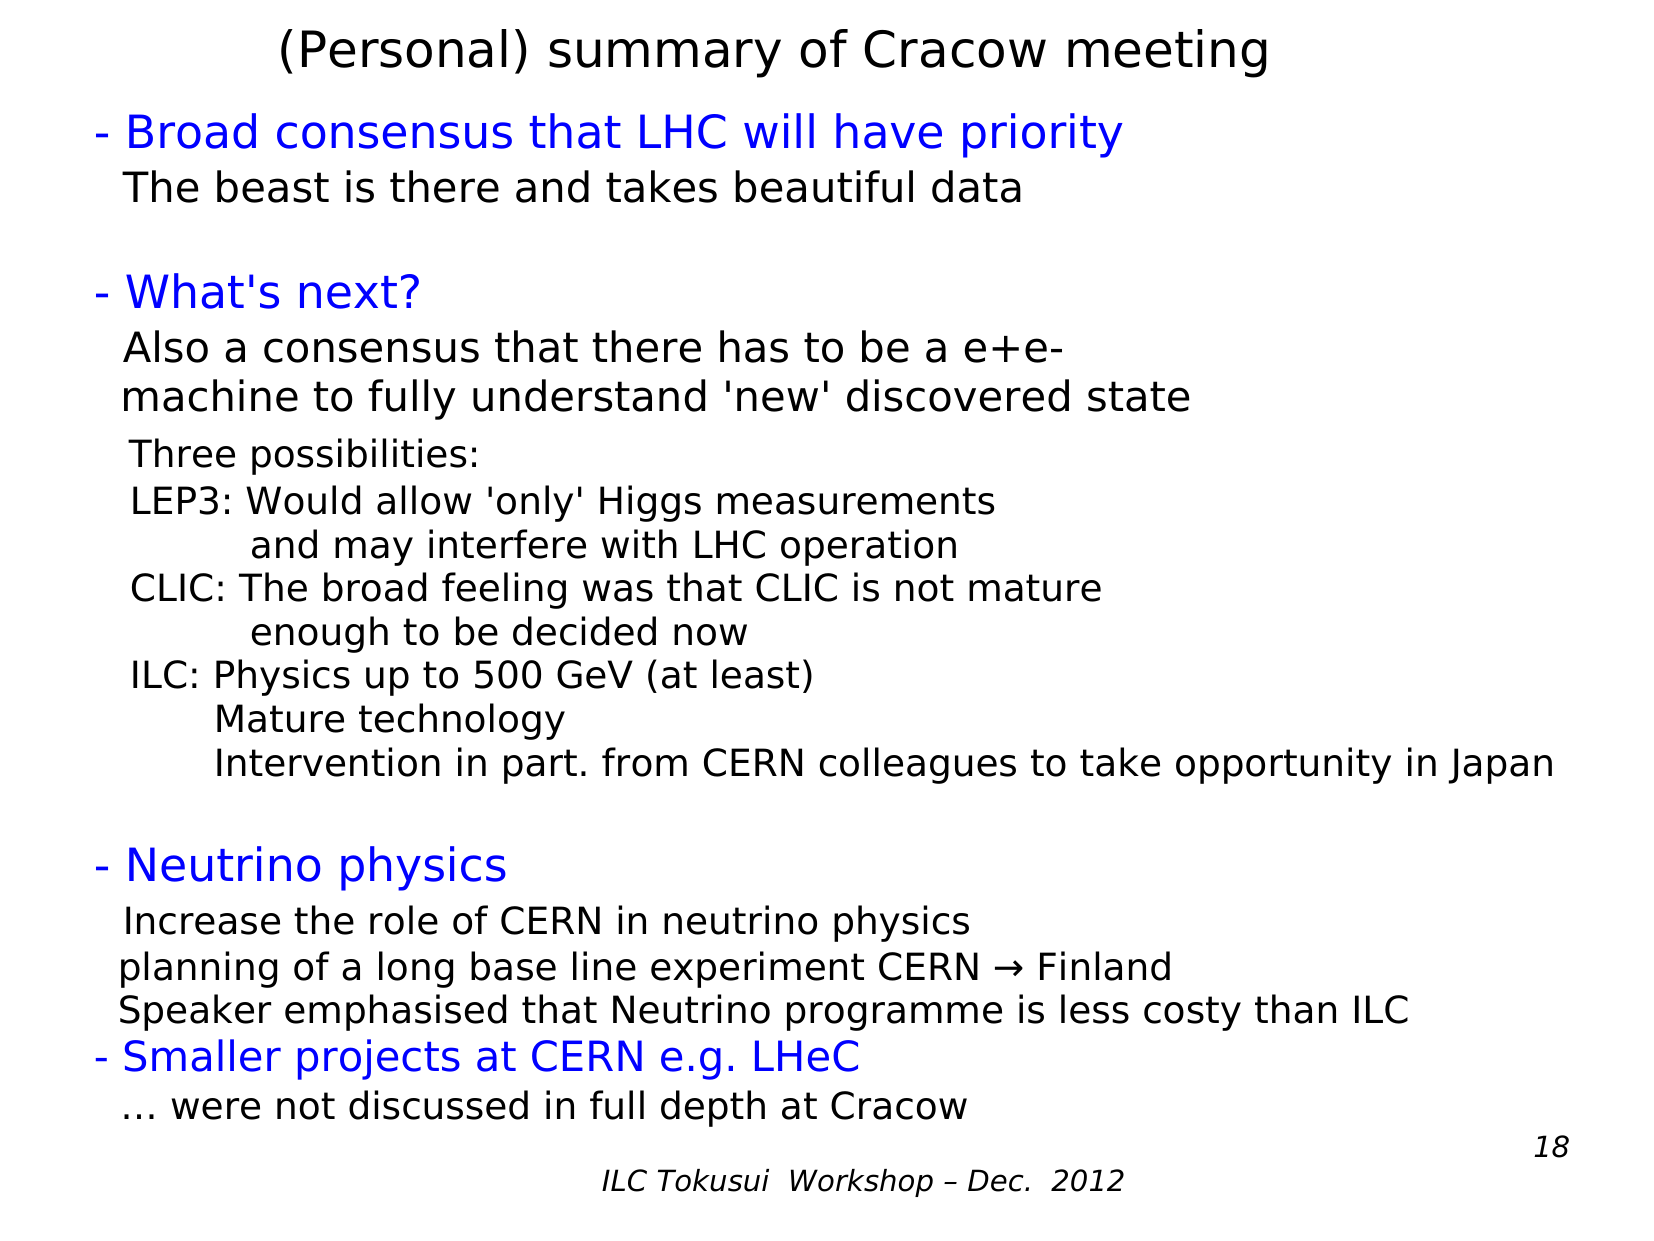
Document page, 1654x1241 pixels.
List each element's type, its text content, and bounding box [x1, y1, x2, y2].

text_box - Broad consensus that LHC will have priority The beast is there and takes beautiful data - What's next? Also a consensus that there has to be a e+e- machine to fully understand 'new' discovered state Three possibilities: LEP3: Would allow 'only' Higgs measurements and may interfere with LHC operation CLIC: The broad feeling was that CLIC is not mature enough to be decided now ILC: Physics up to 500 GeV (at least) Mature technology Intervention in part. from CERN colleagues to take opportunity in Japan - Neutrino physics Increase the role of CERN in neutrino physics planning of a long base line experiment CERN → Finland Speaker emphasised that Neutrino programme is less costy than ILC - Smaller projects at CERN e.g. LHeC … were not discussed in full depth at Cracow [79, 98, 1619, 1137]
text_box (Personal) summary of Cracow meeting [263, 13, 1285, 87]
